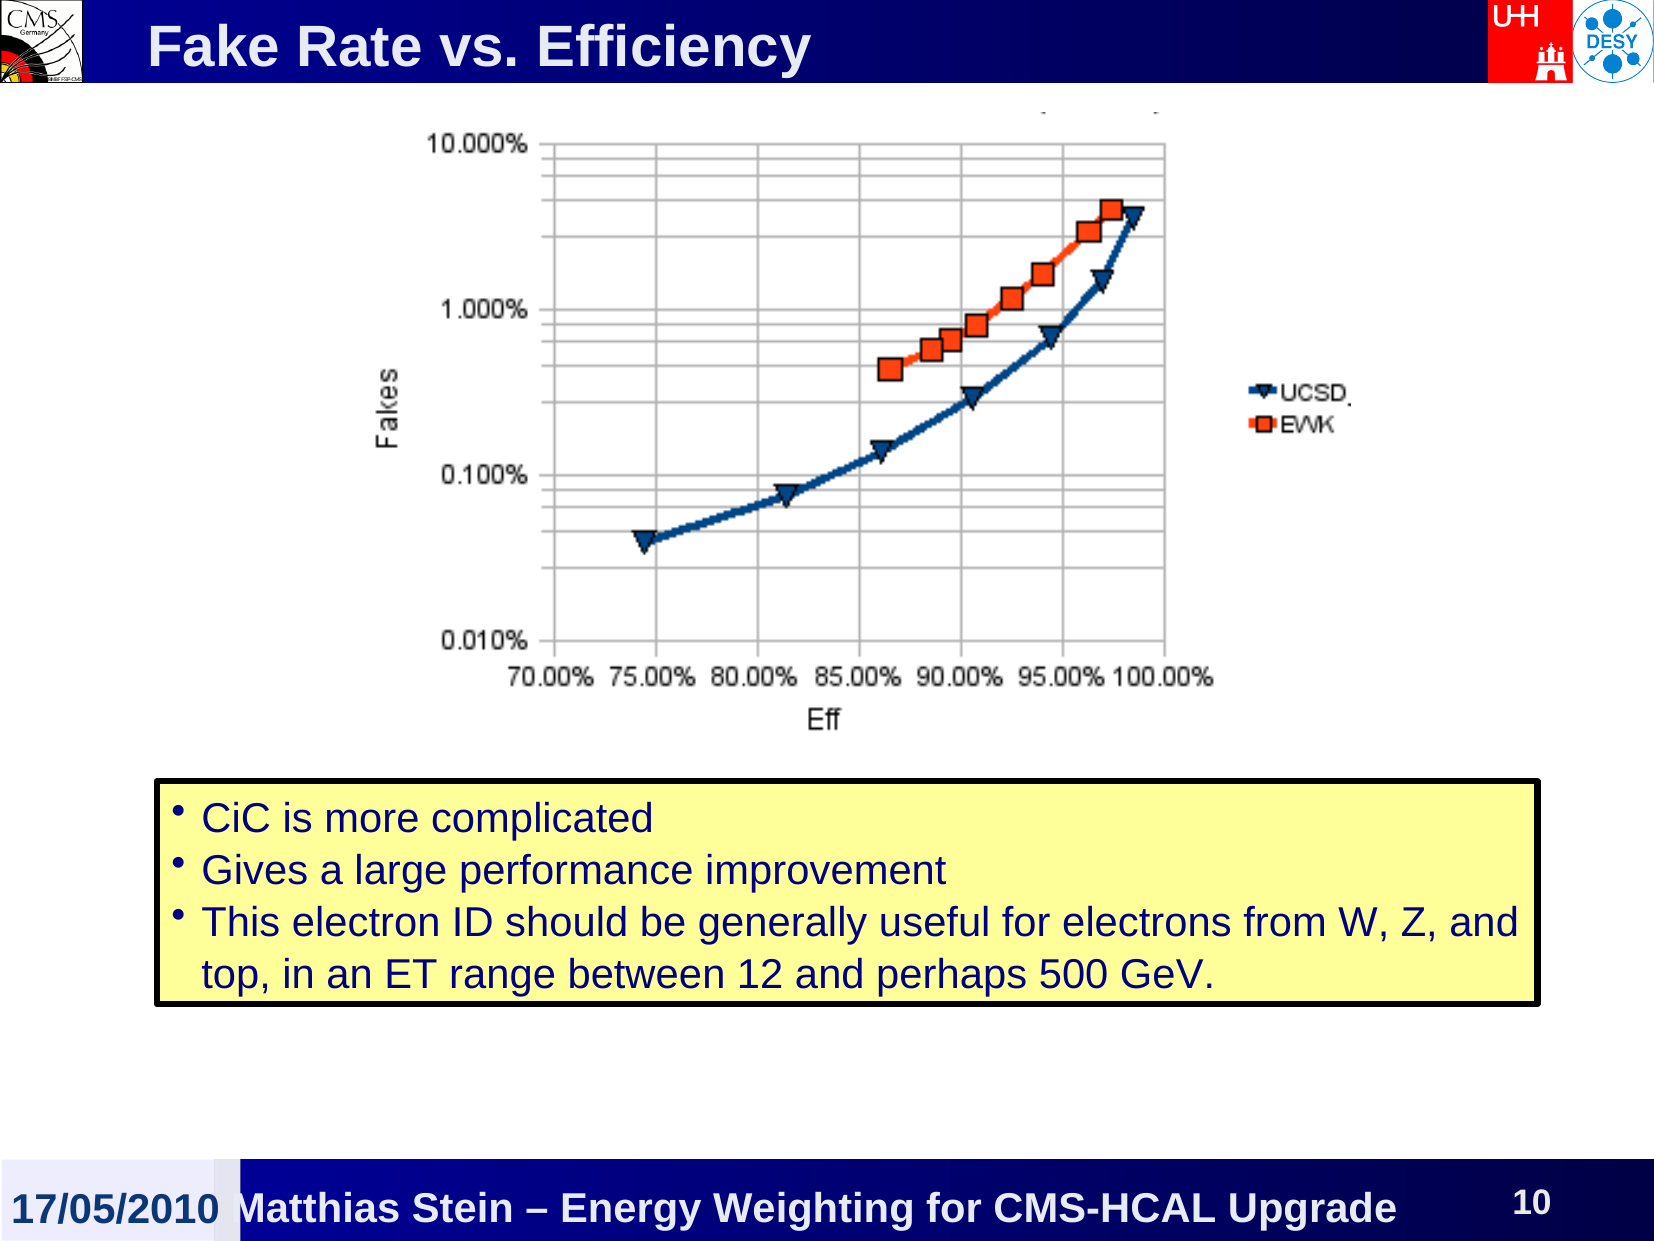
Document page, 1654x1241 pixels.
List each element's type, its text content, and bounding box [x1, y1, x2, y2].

picture [353, 112, 1351, 751]
picture [1488, 0, 1654, 83]
title Fake Rate vs. Efficiency [147, 4, 1477, 78]
picture [0, 0, 83, 83]
text_box CiC is more complicated Gives a large performance improvement This electron ID should be generally useful for electrons from W, Z, and top, in an ET range between 12 and perhaps 500 GeV. [156, 781, 1538, 1005]
